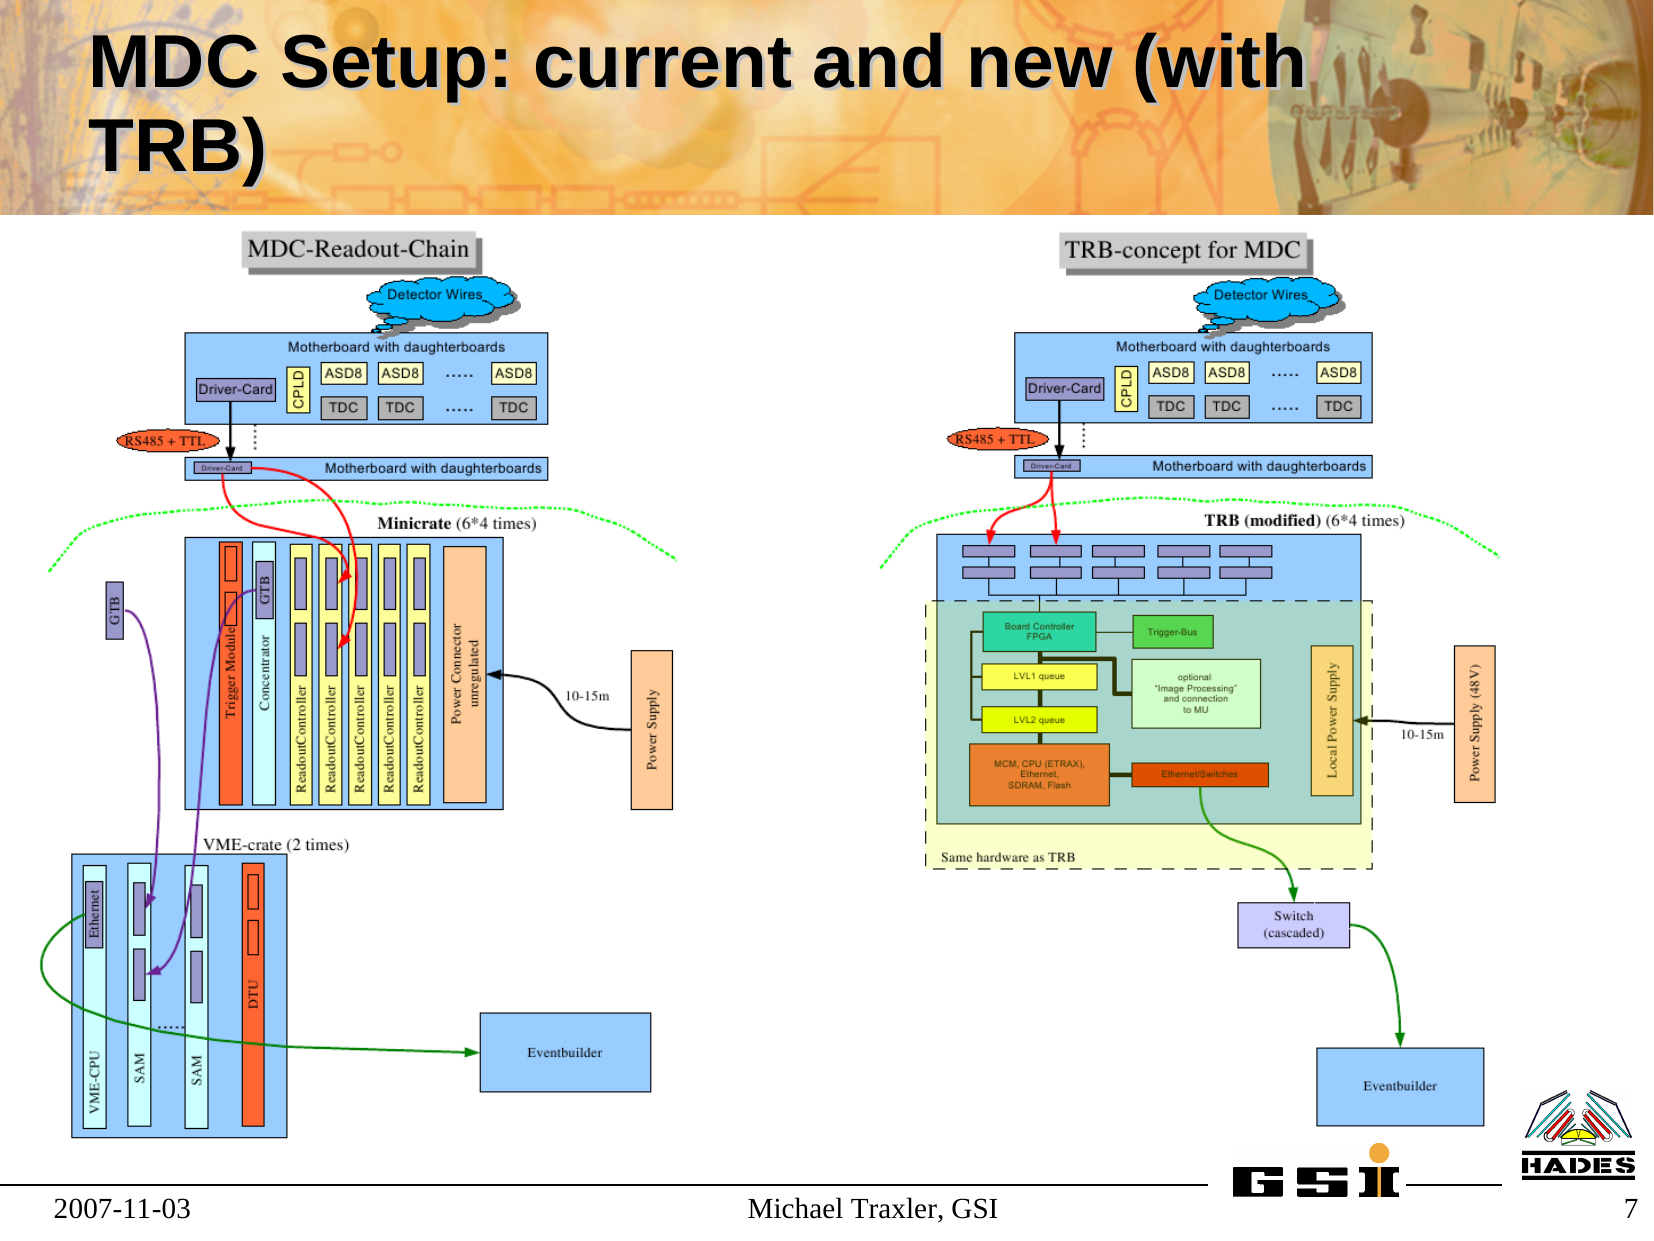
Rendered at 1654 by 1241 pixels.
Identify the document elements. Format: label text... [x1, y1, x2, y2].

picture [1233, 1143, 1399, 1197]
picture [0, 0, 1654, 215]
picture [1522, 1090, 1635, 1180]
picture [862, 224, 1507, 1140]
picture [29, 218, 688, 1152]
title MDC Setup: current and new (with TRB) [88, 0, 1495, 208]
